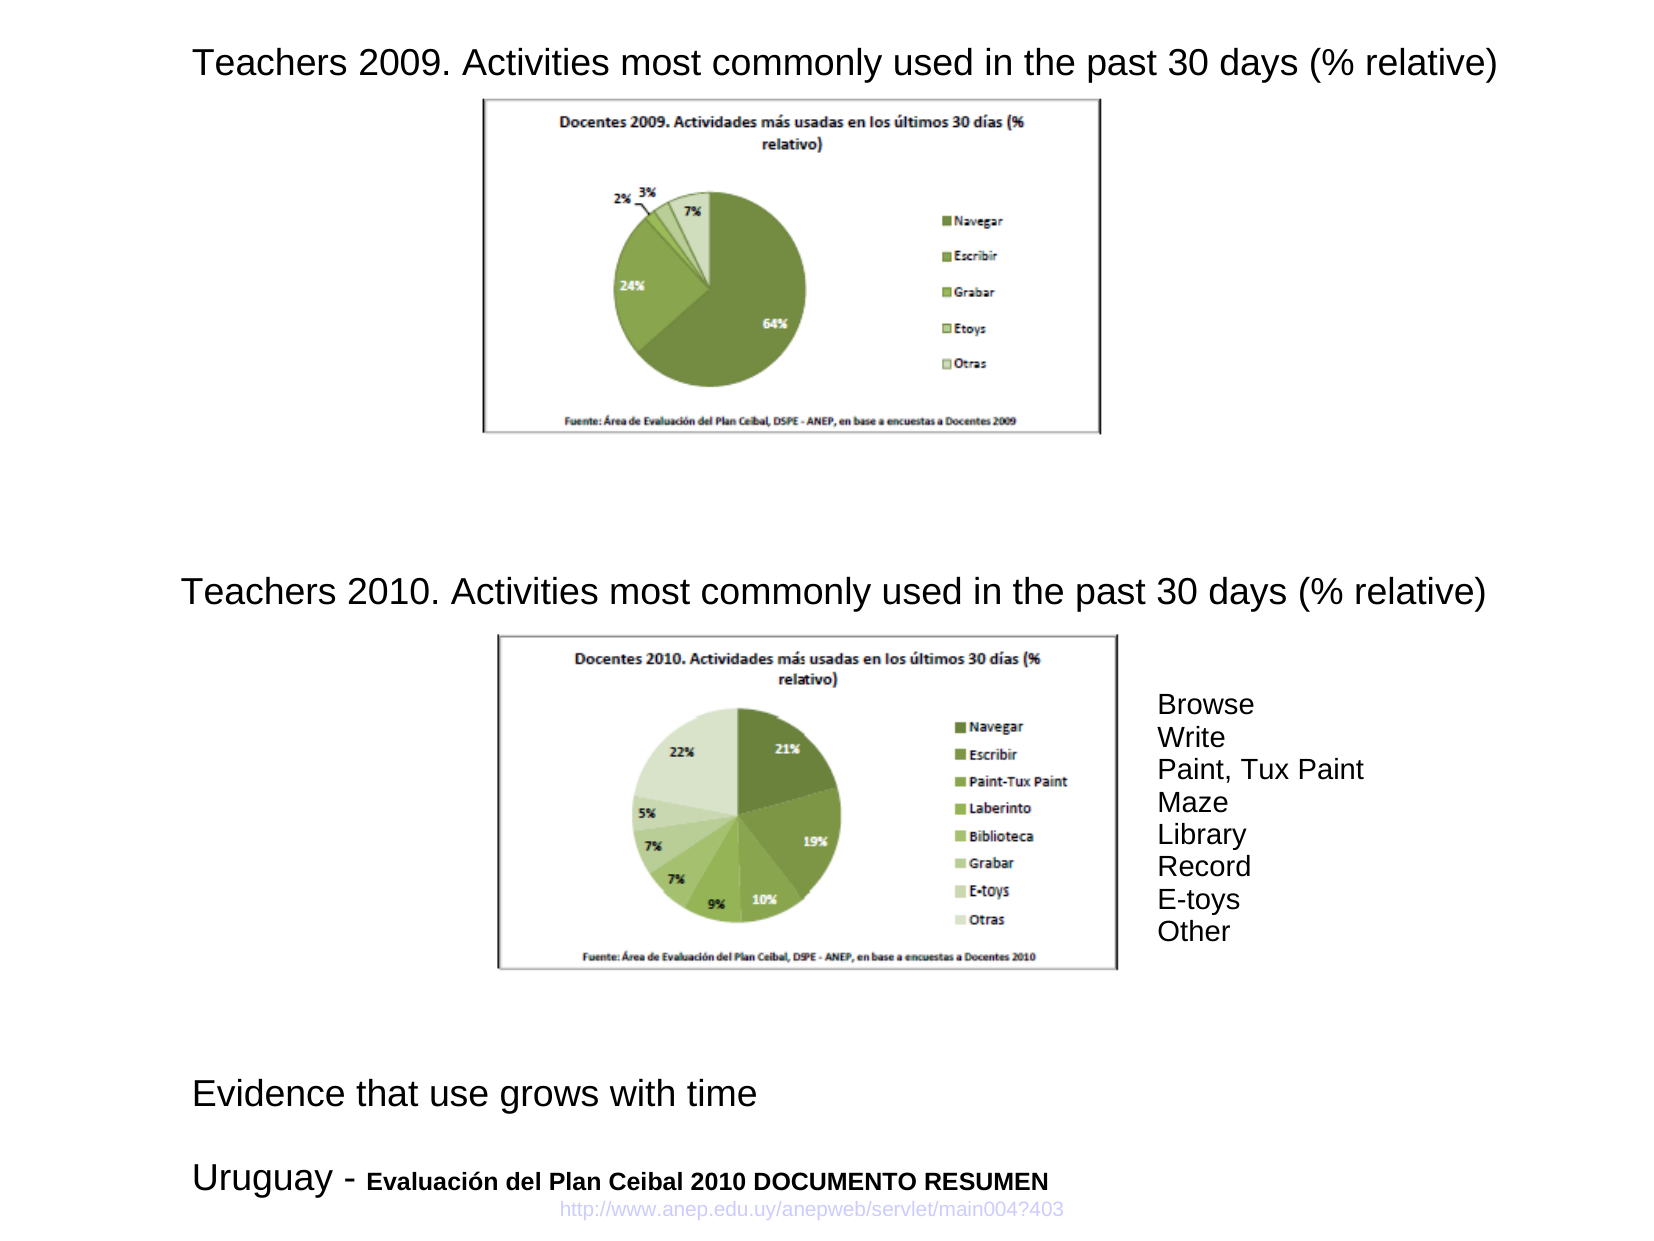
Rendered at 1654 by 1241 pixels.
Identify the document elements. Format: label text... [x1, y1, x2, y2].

picture [472, 89, 1120, 438]
picture [493, 633, 1123, 975]
text_box Evidence that use grows with time Uruguay - Evaluación del Plan Ceibal 2010 DOCUMENTO RESUMEN http://www.anep.edu.uy/anepweb/servlet/main004?403 [177, 1062, 1447, 1228]
text_box Teachers 2010. Activities most commonly used in the past 30 days (% relative) [165, 560, 1507, 618]
text_box Teachers 2009. Activities most commonly used in the past 30 days (% relative) [177, 31, 1518, 89]
text_box Browse Write Paint, Tux Paint Maze Library Record E-toys Other [1142, 679, 1654, 957]
